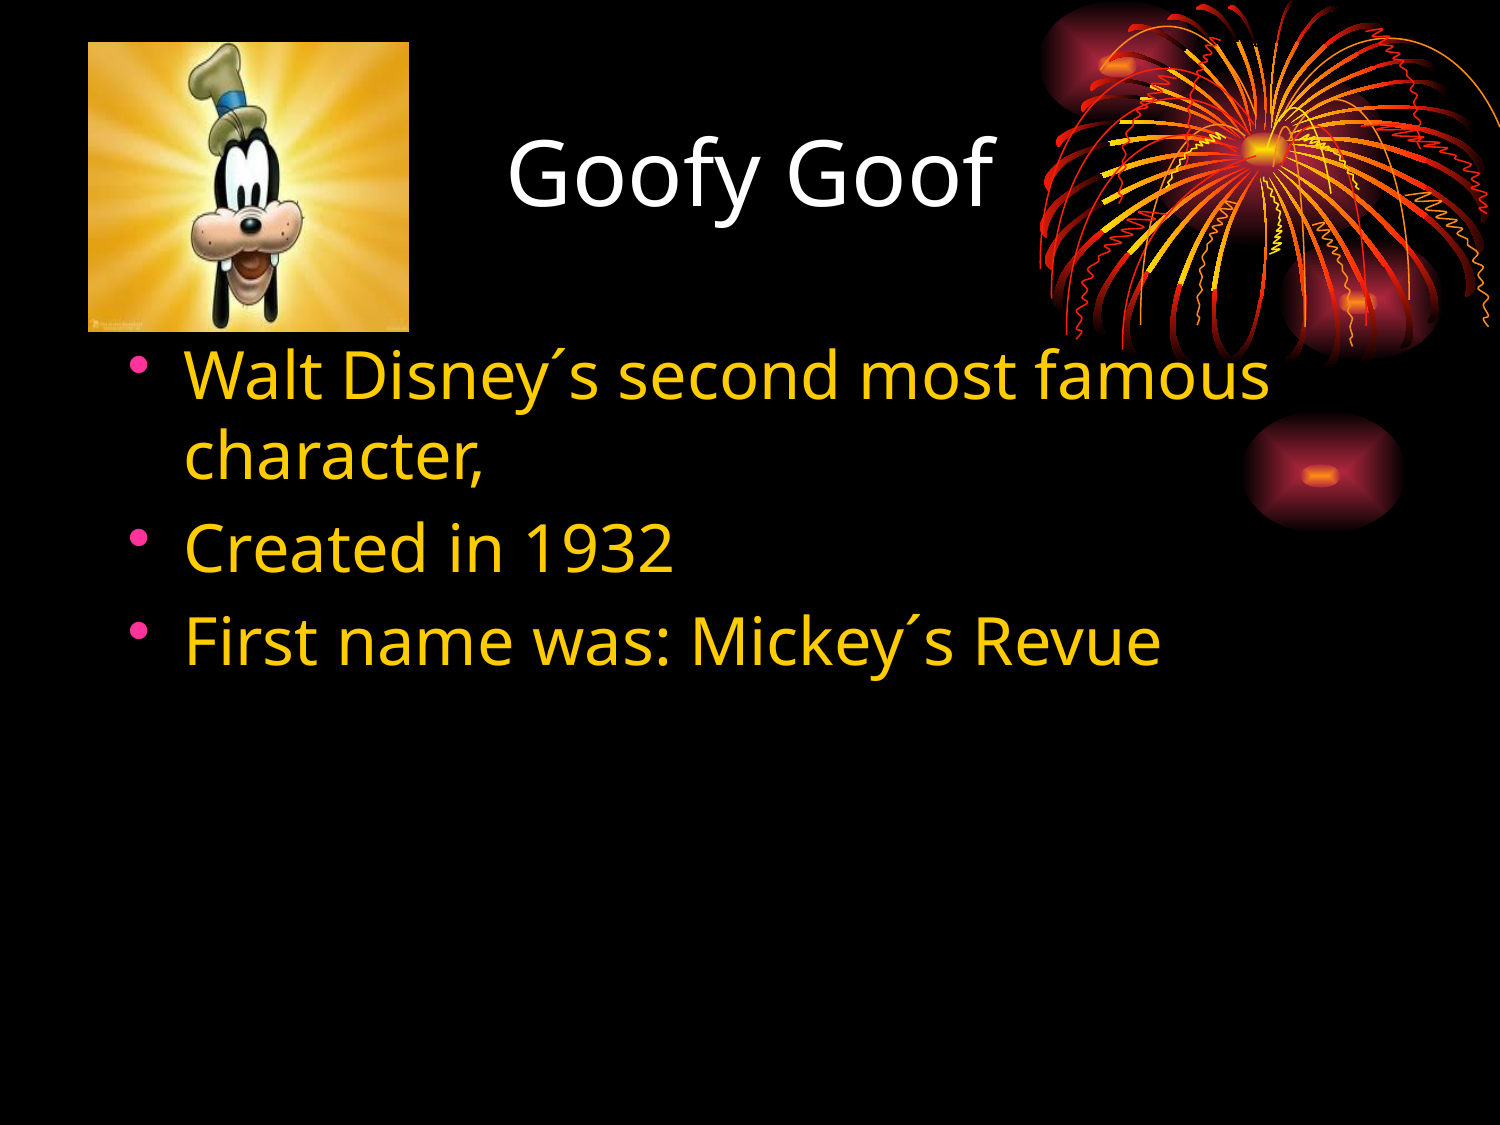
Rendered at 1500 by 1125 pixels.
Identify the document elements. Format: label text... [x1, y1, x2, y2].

picture [88, 42, 409, 332]
title Goofy Goof [409, 49, 1388, 290]
list Walt Disney´s second most famous character, Created in 1932 First name was: Mickey´s Revue [112, 324, 1388, 1000]
